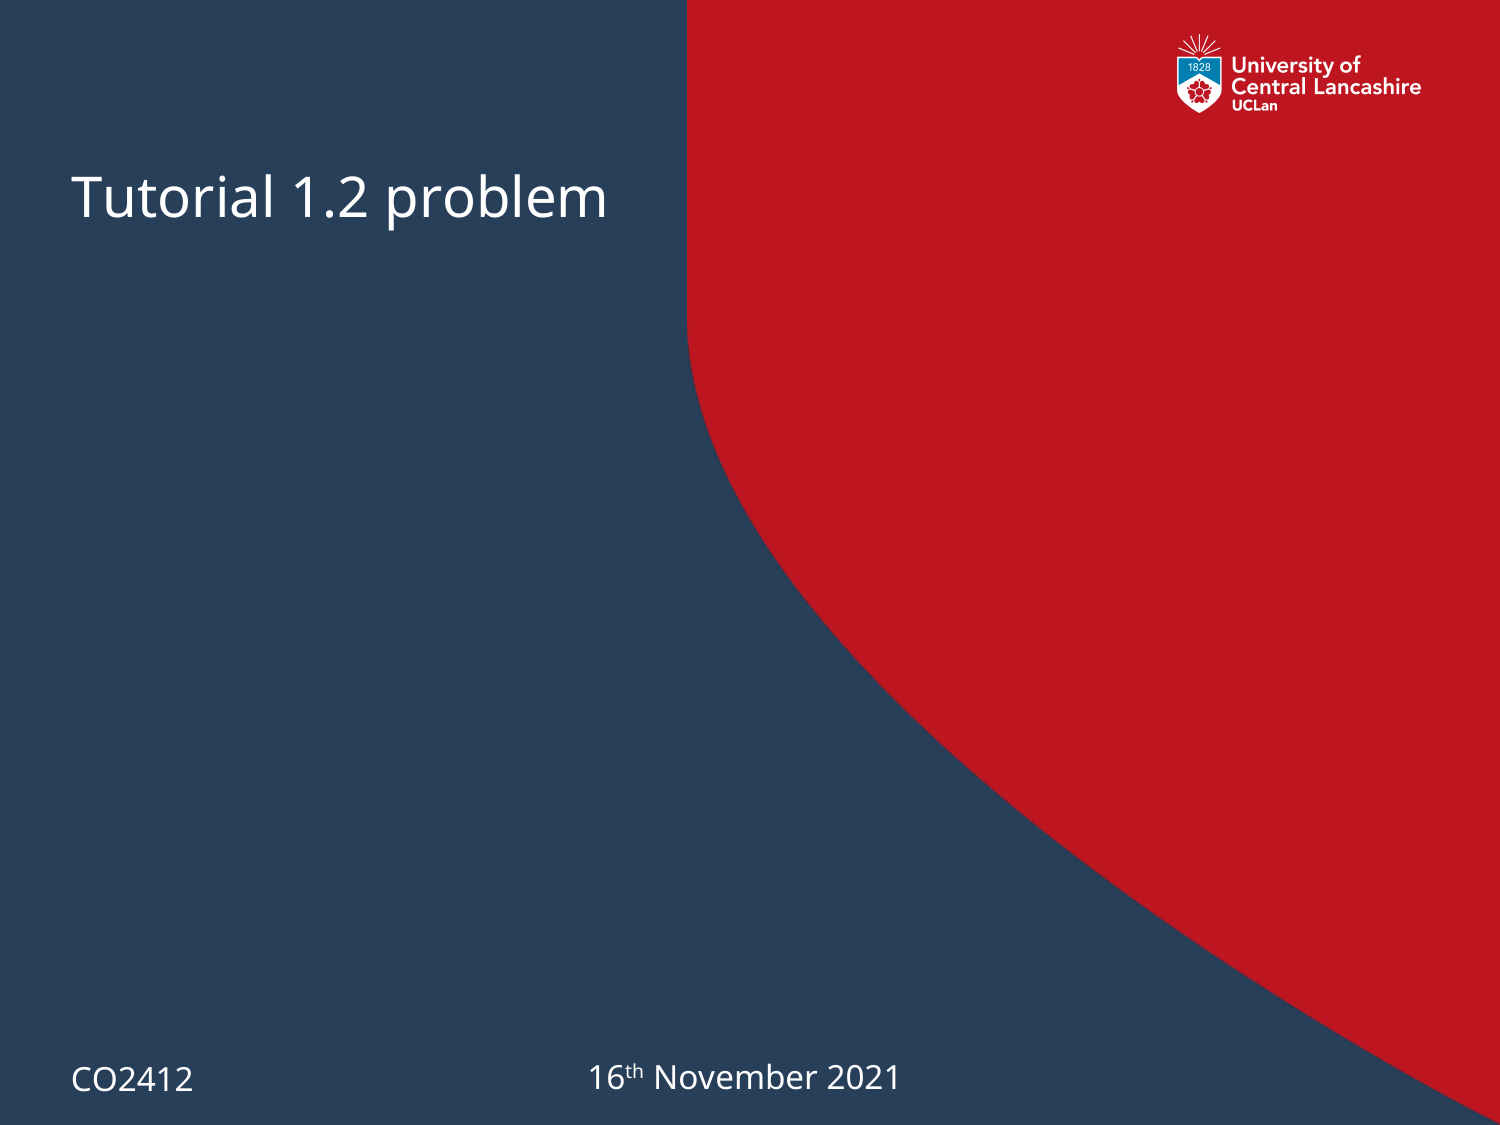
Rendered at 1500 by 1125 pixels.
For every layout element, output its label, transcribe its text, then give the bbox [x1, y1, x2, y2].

text_box Tutorial 1.2 problem [56, 74, 1185, 316]
picture [687, 0, 1500, 1125]
